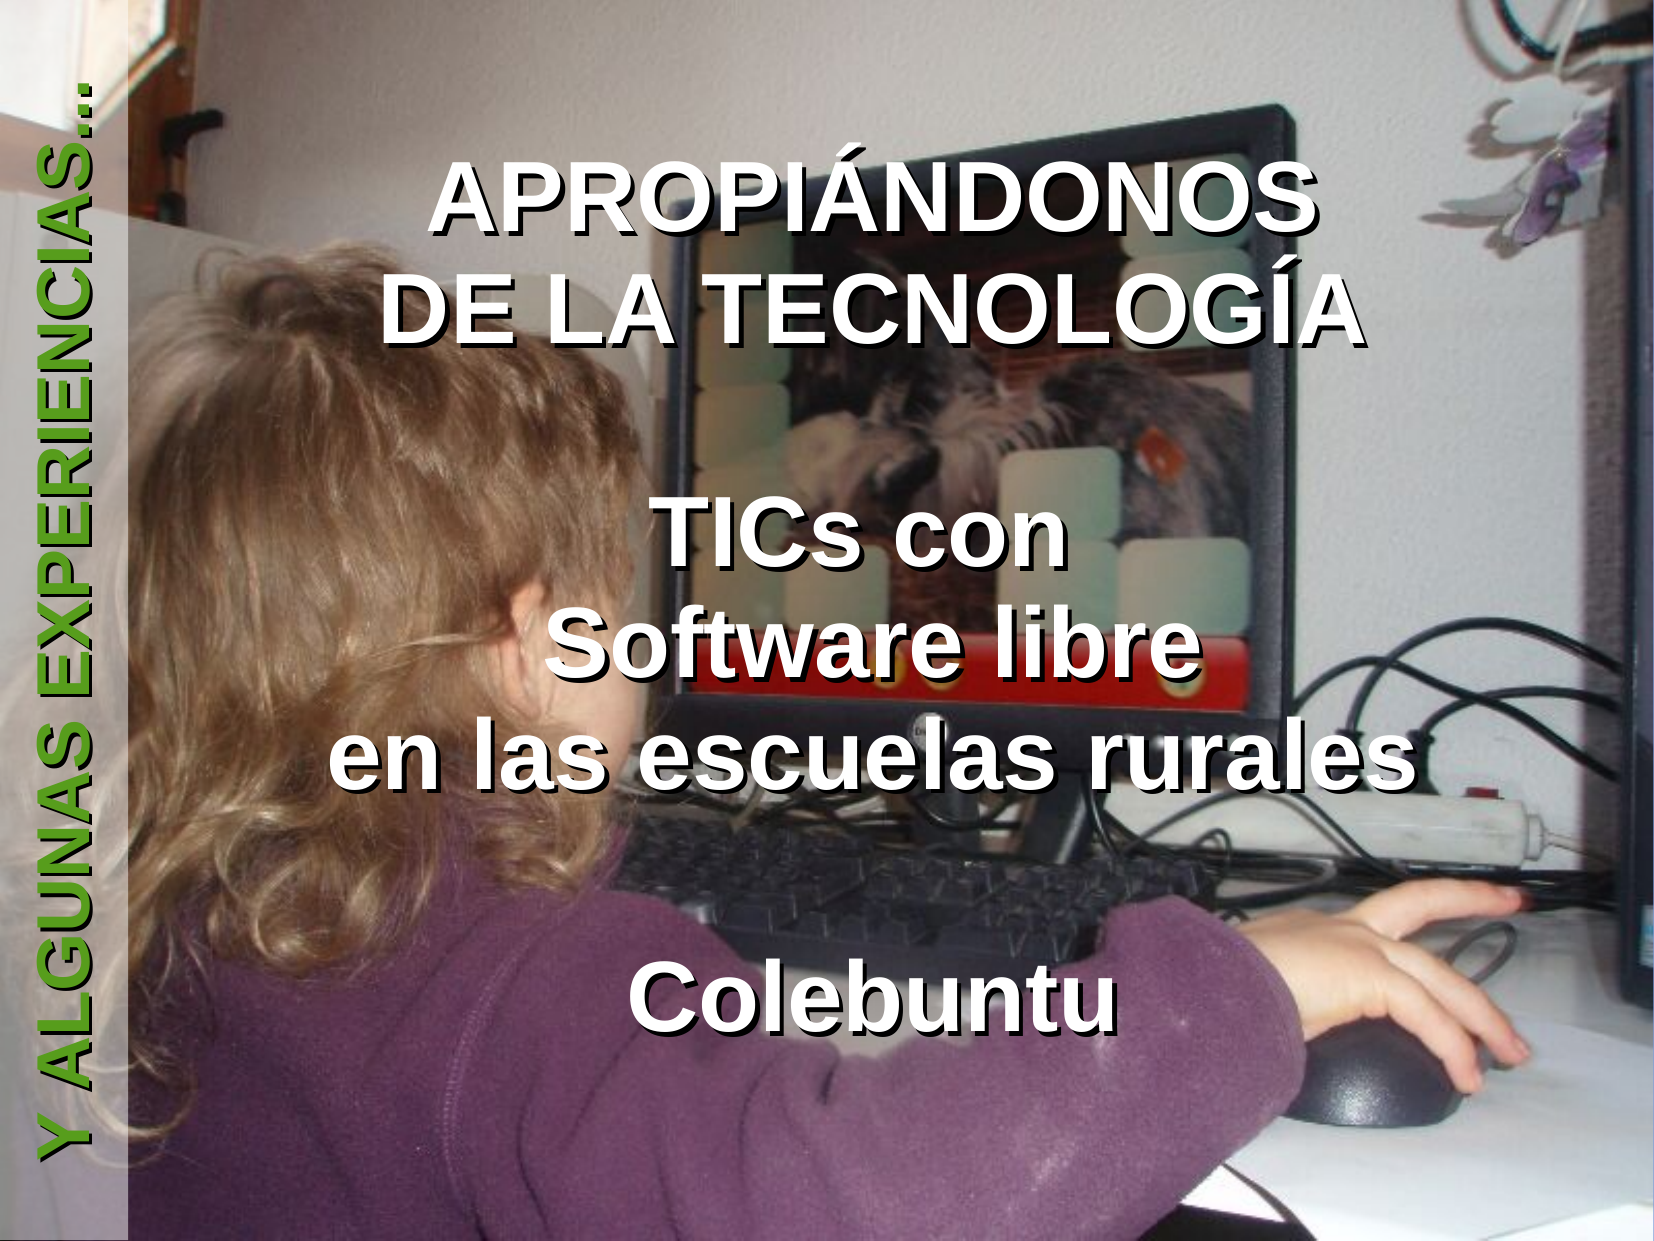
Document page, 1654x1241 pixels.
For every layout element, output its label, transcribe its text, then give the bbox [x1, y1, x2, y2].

picture [129, 0, 1654, 1241]
text_box Y ALGUNAS EXPERIENCIAS... [0, 0, 129, 1241]
subtitle APROPIÁNDONOS DE LA TECNOLOGÍA TICs con Software libre en las escuelas rurales Colebuntu [177, 105, 1565, 1089]
